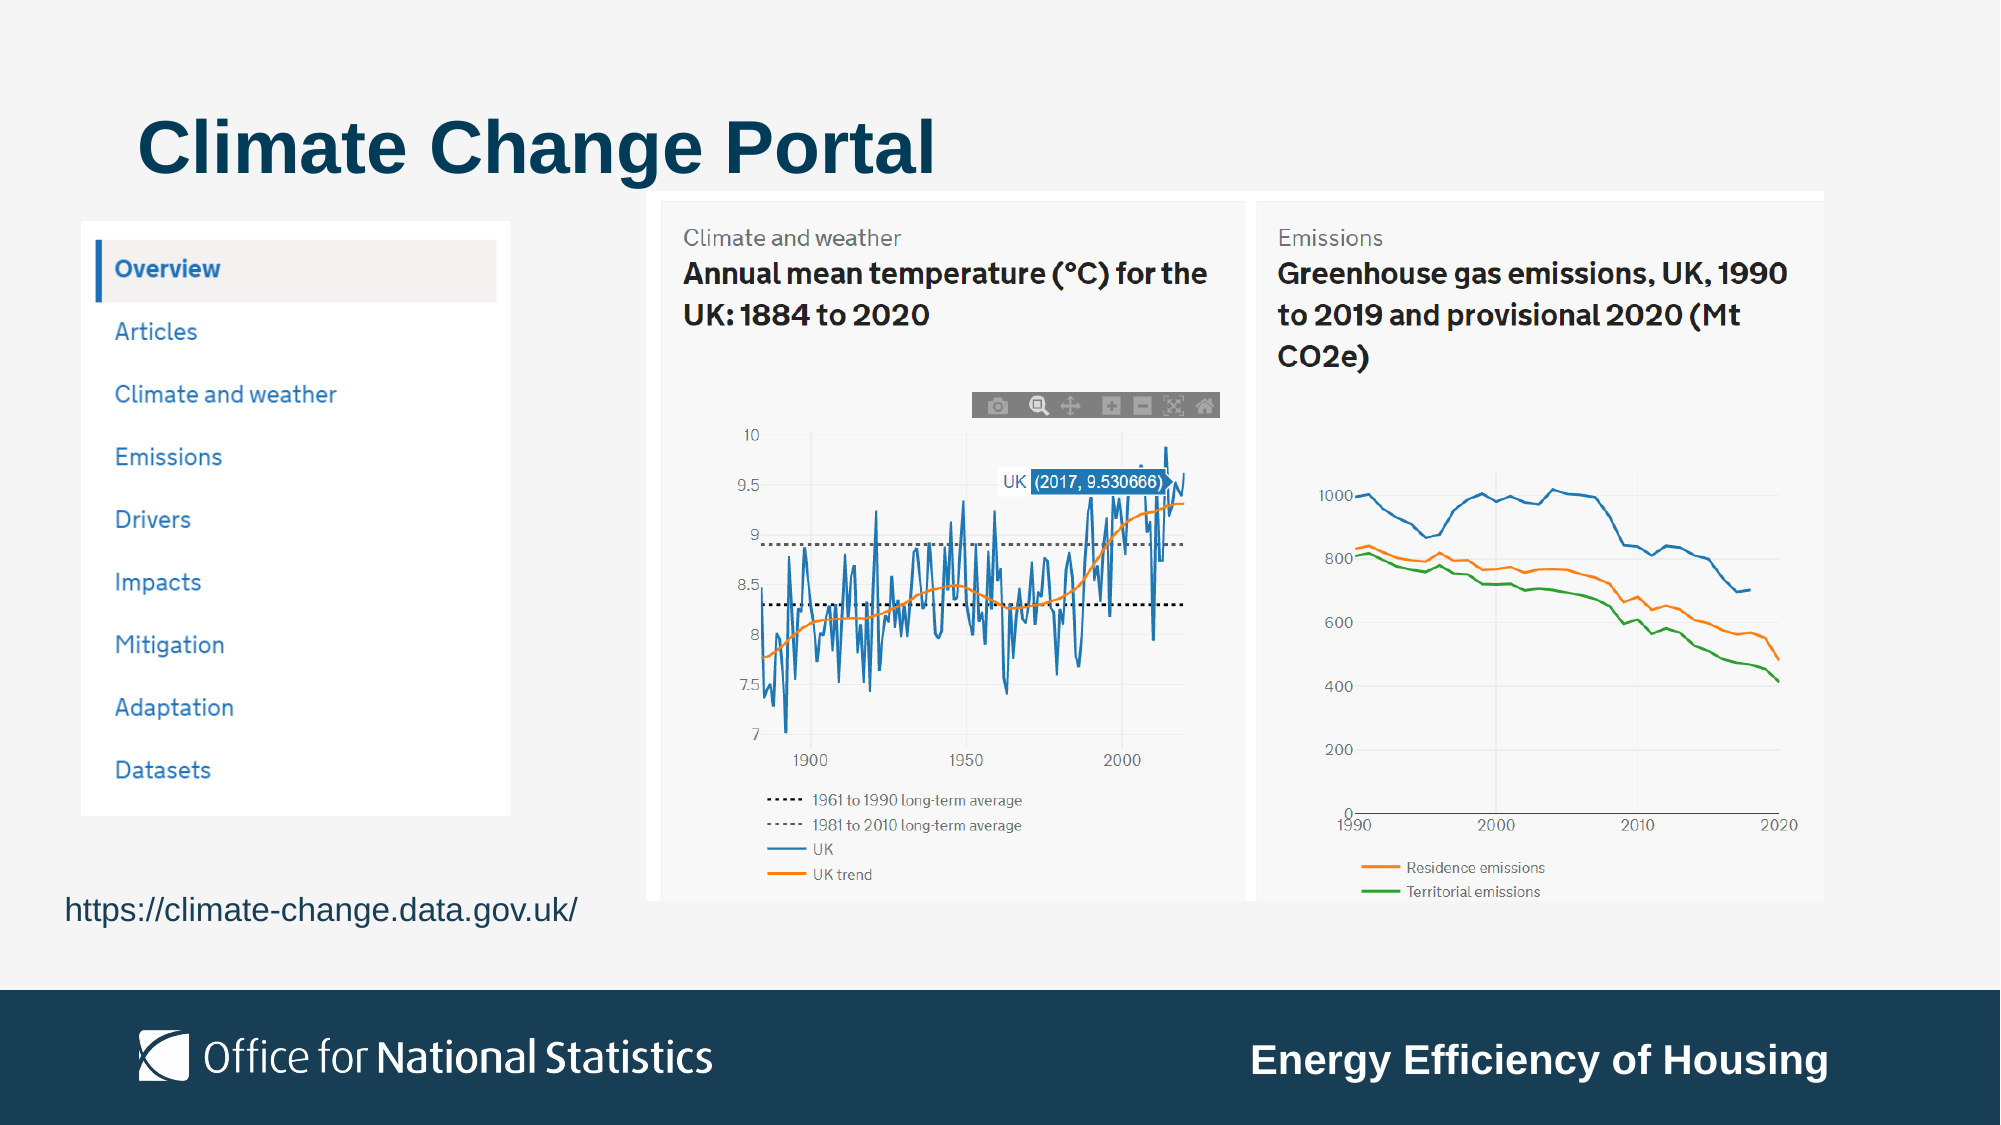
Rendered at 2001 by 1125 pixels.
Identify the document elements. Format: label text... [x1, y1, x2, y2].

picture [646, 191, 1824, 901]
picture [81, 221, 510, 816]
text_box https://climate-change.data.gov.uk/ [64, 880, 678, 937]
text_box Energy Efficiency of Housing [1235, 1025, 1866, 1086]
title Climate Change Portal [137, 105, 1863, 192]
